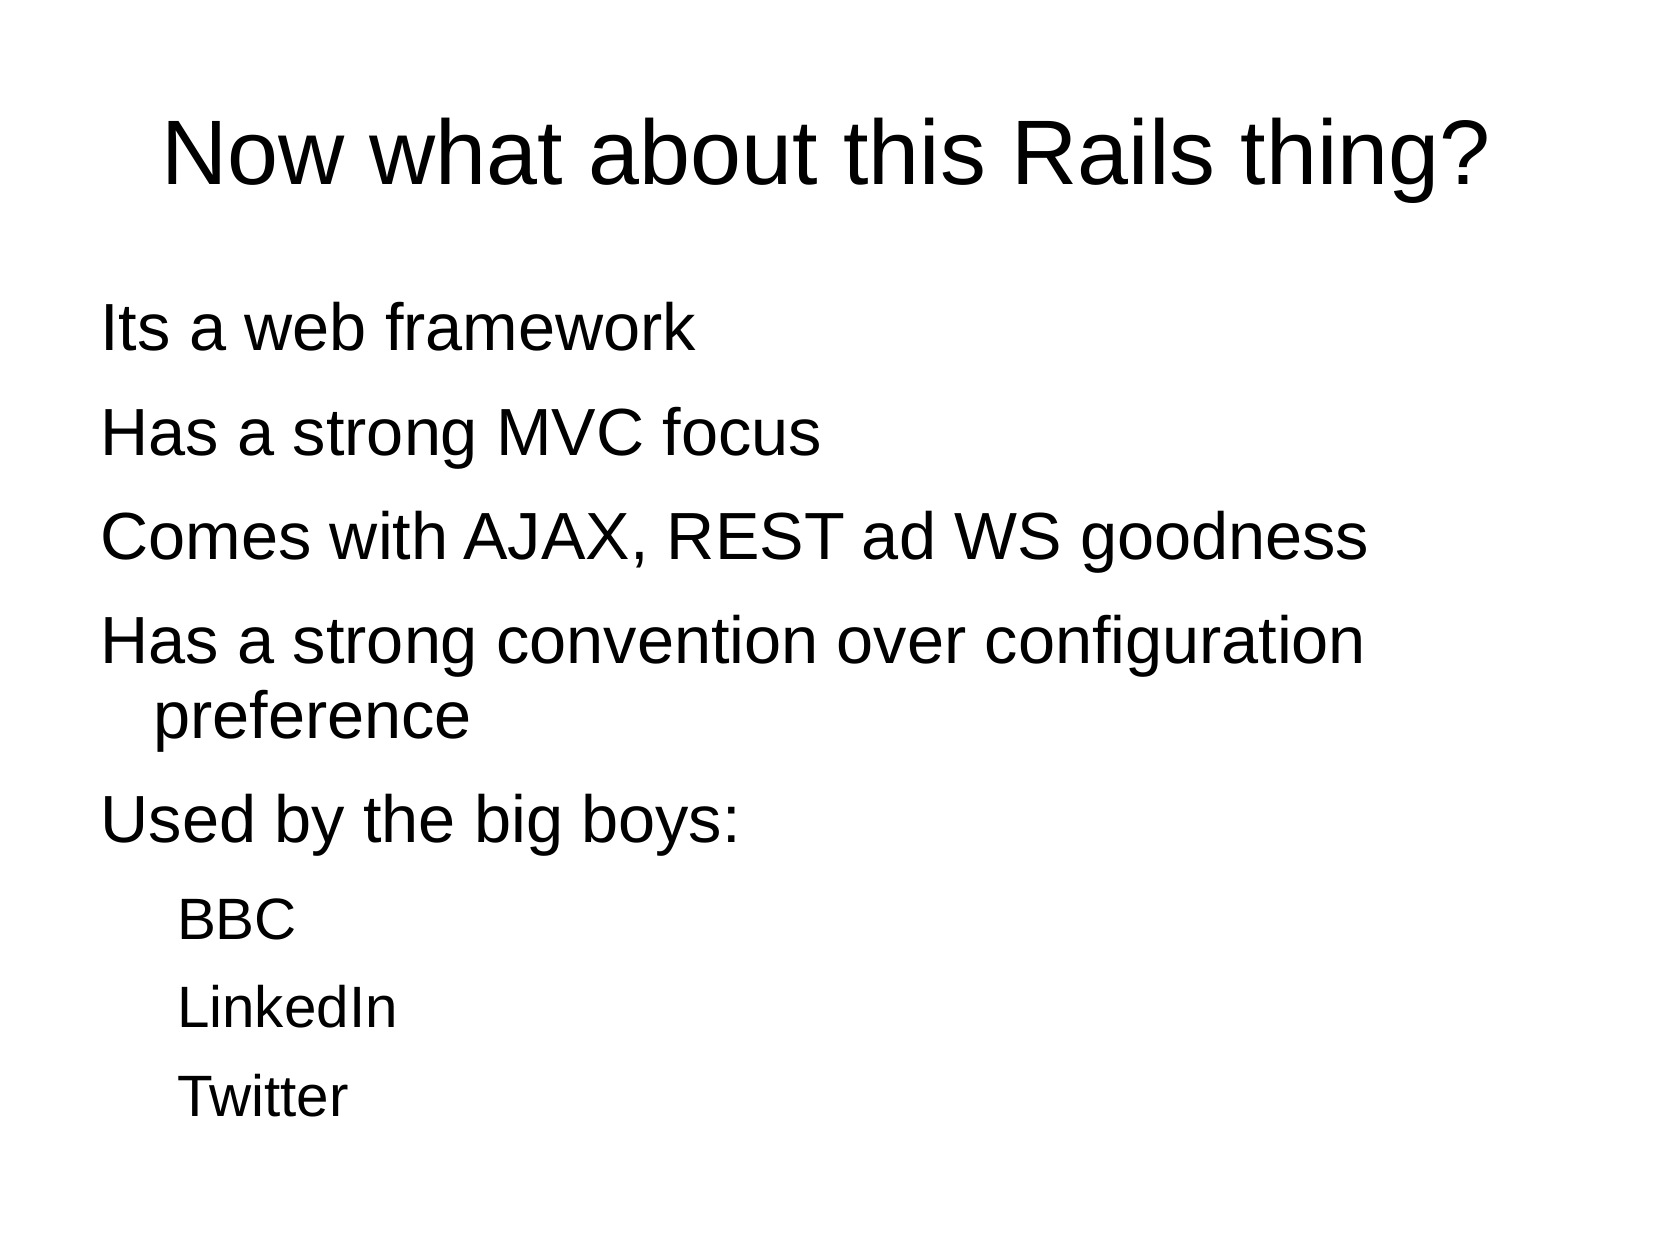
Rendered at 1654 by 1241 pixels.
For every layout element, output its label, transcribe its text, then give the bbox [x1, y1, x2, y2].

list Its a web framework Has a strong MVC focus Comes with AJAX, REST ad WS goodness Has a strong convention over configuration preference Used by the big boys: BBC LinkedIn Twitter [82, 290, 1571, 1147]
title Now what about this Rails thing? [82, 56, 1571, 250]
